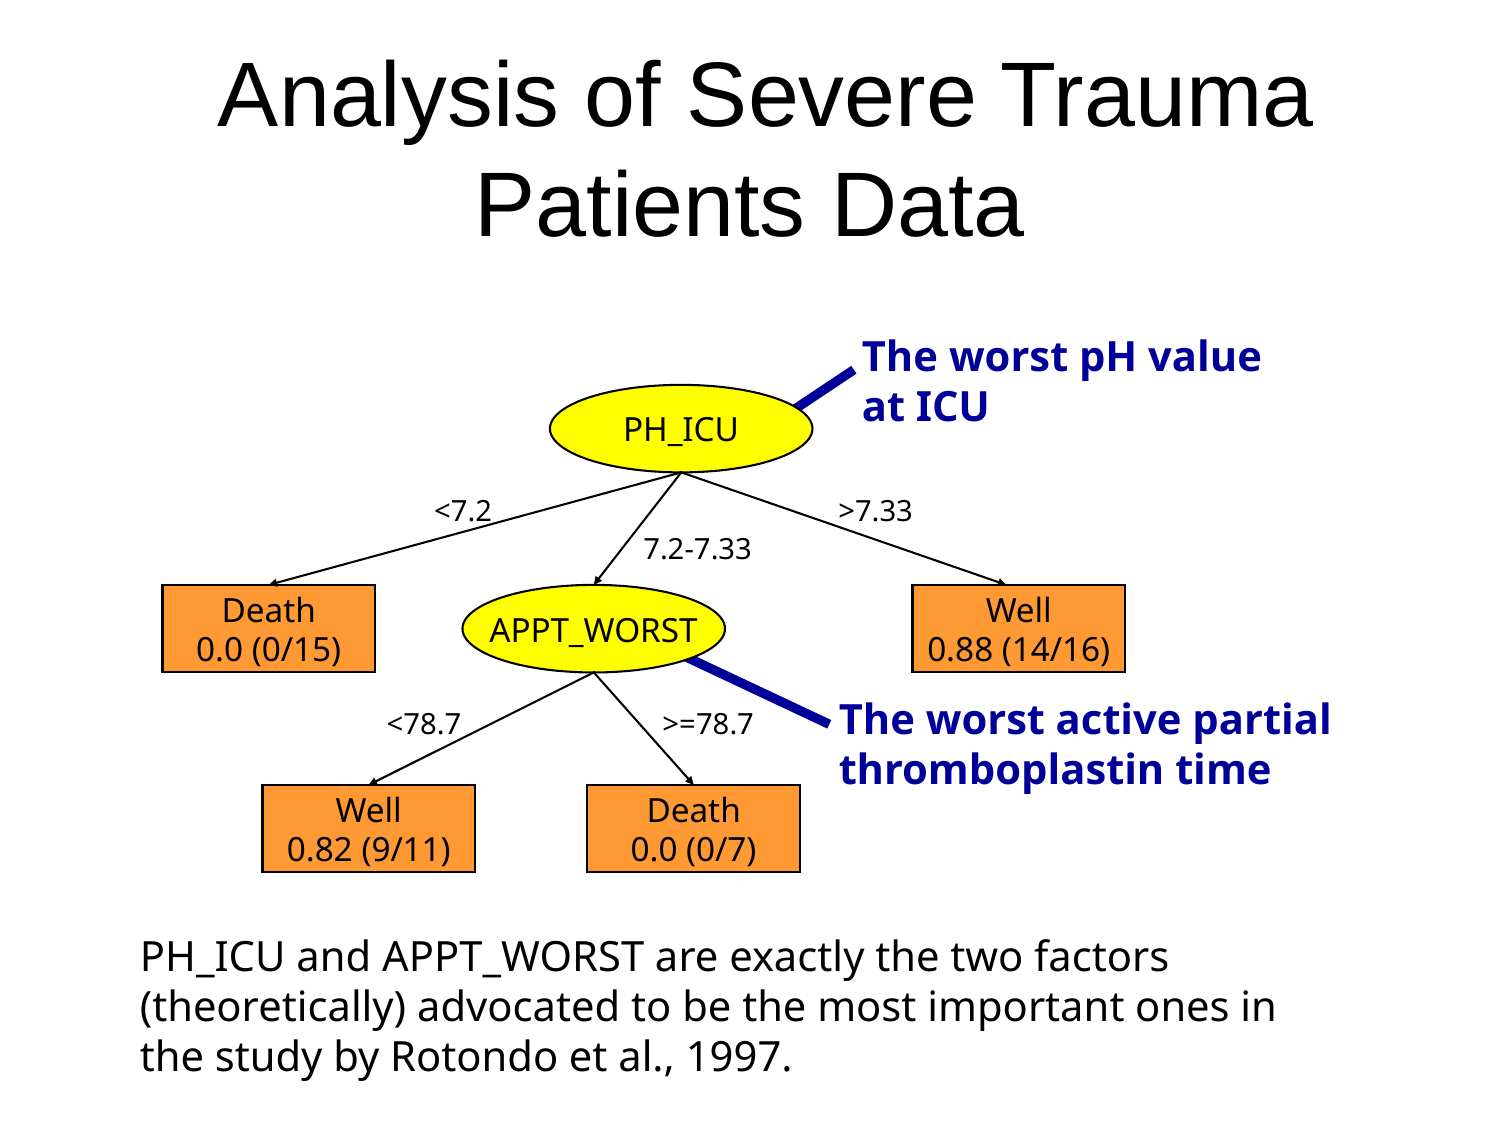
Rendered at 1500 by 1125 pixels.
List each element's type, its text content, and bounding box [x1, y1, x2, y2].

text_box Death 0.0 (0/7) [587, 784, 800, 873]
text_box PH_ICU and APPT_WORST are exactly the two factors (theoretically) advocated to be the most important ones in the study by Rotondo et al., 1997. [124, 922, 1363, 1088]
text_box The worst pH value at ICU [847, 322, 1278, 438]
text_box The worst active partial thromboplastin time [823, 684, 1348, 801]
text_box <78.7 [371, 697, 477, 748]
text_box <7.2 [419, 484, 508, 536]
text_box APPT_WORST [462, 584, 726, 673]
text_box >7.33 [823, 484, 928, 536]
text_box PH_ICU [549, 384, 813, 473]
title Analysis of Severe Trauma Patients Data [24, 27, 1476, 263]
text_box Well 0.88 (14/16) [912, 584, 1126, 673]
text_box 7.2-7.33 [628, 522, 768, 573]
text_box >=78.7 [647, 697, 769, 748]
text_box Well 0.82 (9/11) [262, 784, 475, 873]
text_box Death 0.0 (0/15) [162, 584, 376, 673]
